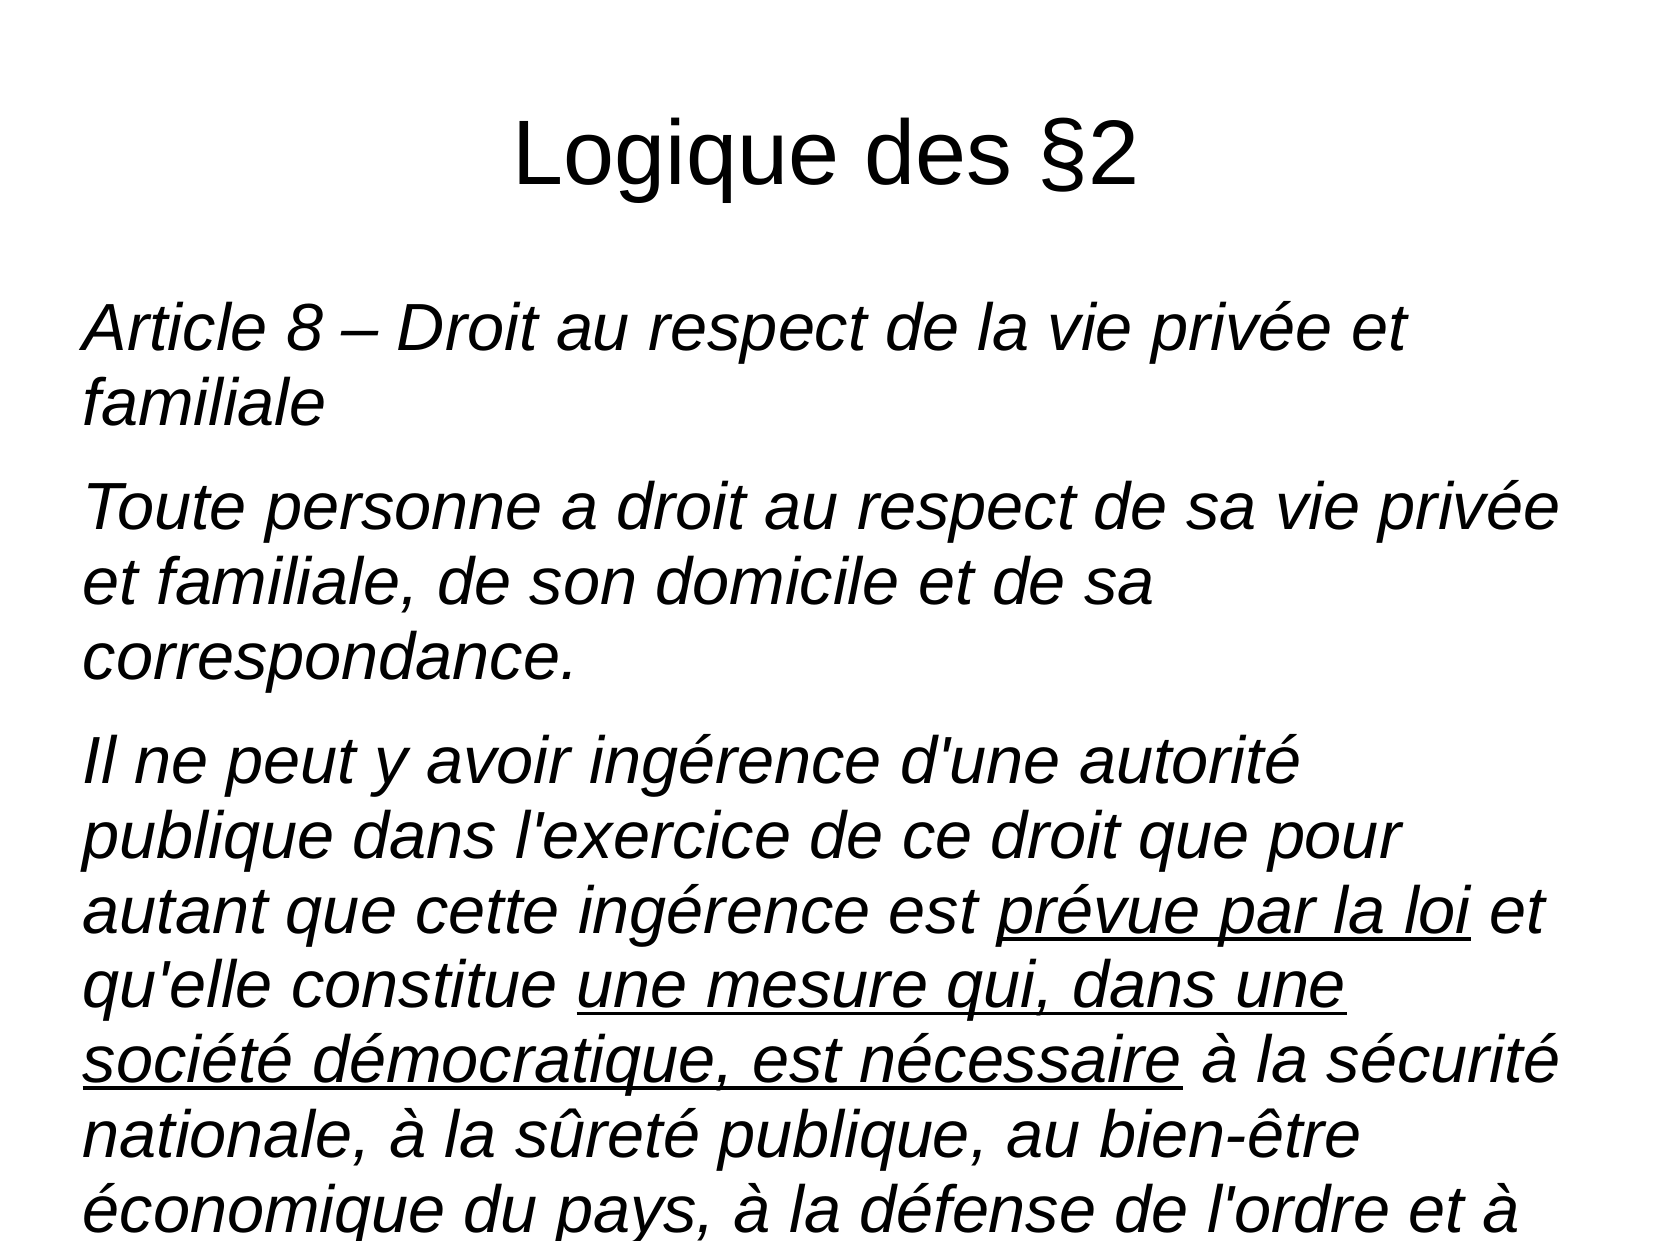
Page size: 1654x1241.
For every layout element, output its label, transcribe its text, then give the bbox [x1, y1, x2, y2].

title Logique des §2 [82, 49, 1571, 257]
list Article 8 – Droit au respect de la vie privée et familiale Toute personne a droit au respect de sa vie privée et familiale, de son domicile et de sa correspondance. Il ne peut y avoir ingérence d'une autorité publique dans l'exercice de ce droit que pour autant que cette ingérence est prévue par la loi et qu'elle constitue une mesure qui, dans une société démocratique, est nécessaire à la sécurité nationale, à la sûreté publique, au bien-être économique du pays, à la défense de l'ordre et à la prévention des infractions pénales, à la protection de la santé ou de la morale, ou à la protection des droits et libertés d'autrui. [82, 290, 1571, 1010]
